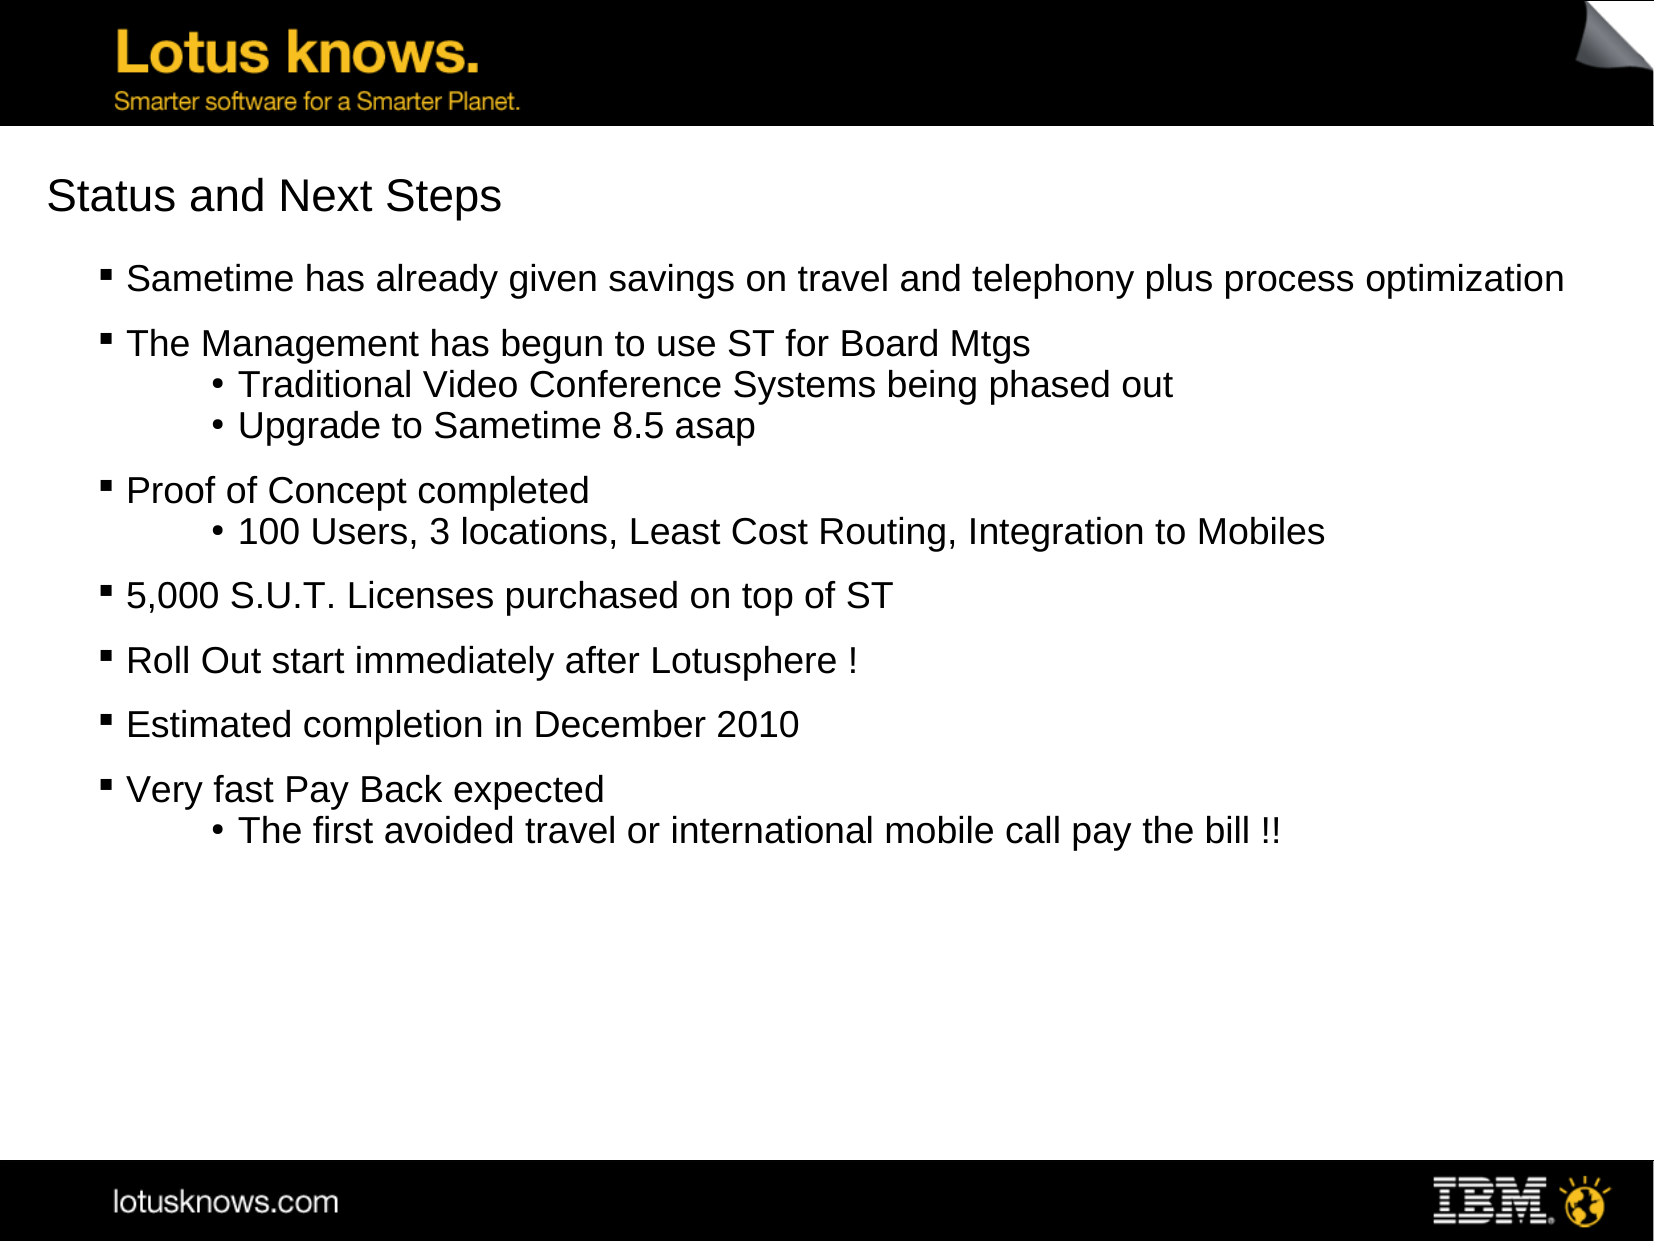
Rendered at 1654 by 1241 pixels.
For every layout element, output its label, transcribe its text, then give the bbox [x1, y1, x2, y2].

title Status and Next Steps [31, 166, 1603, 283]
picture [0, 1160, 1654, 1241]
picture [0, 0, 1654, 126]
text_box Sametime has already given savings on travel and telephony plus process optimization The Management has begun to use ST for Board Mtgs Traditional Video Conference Systems being phased out Upgrade to Sametime 8.5 asap Proof of Concept completed 100 Users, 3 locations, Least Cost Routing, Integration to Mobiles 5,000 S.U.T. Licenses purchased on top of ST Roll Out start immediately after Lotusphere ! Estimated completion in December 2010 Very fast Pay Back expected The first avoided travel or international mobile call pay the bill !! [82, 251, 1595, 1108]
